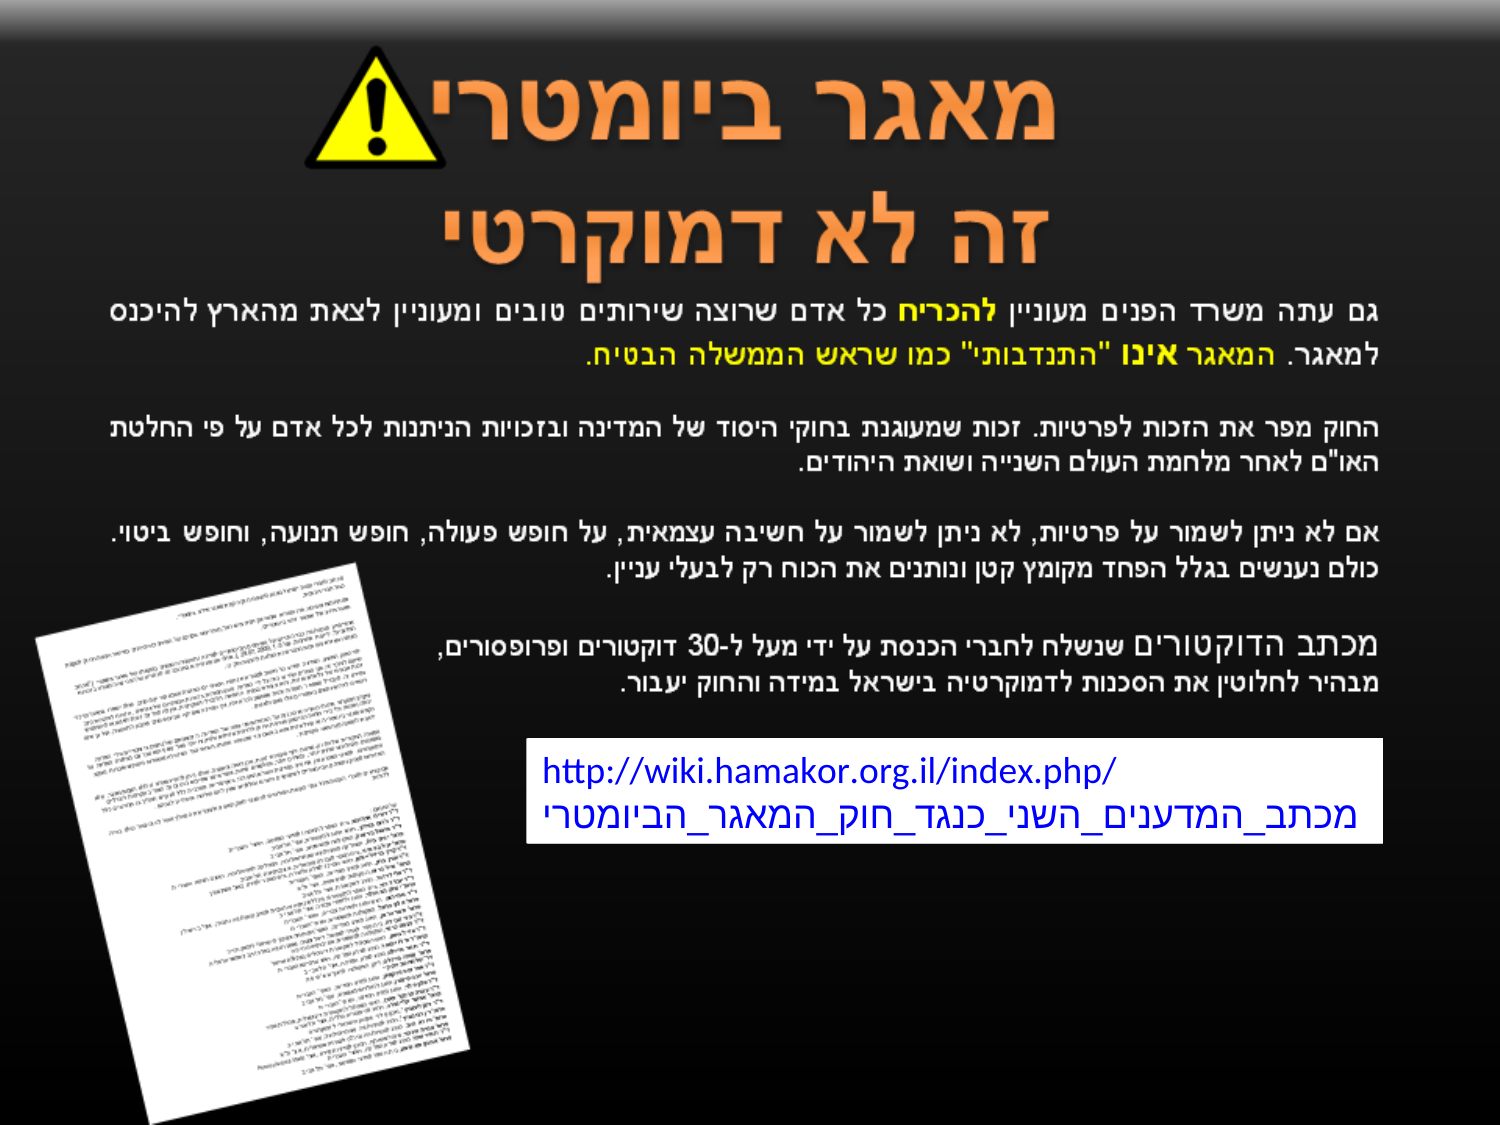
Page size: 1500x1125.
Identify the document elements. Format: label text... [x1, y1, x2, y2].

picture [0, 0, 1500, 1125]
text_box http://wiki.hamakor.org.il/index.php/מכתב_המדענים_השני_כנגד_חוק_המאגר_הביומטרי [527, 738, 1383, 844]
